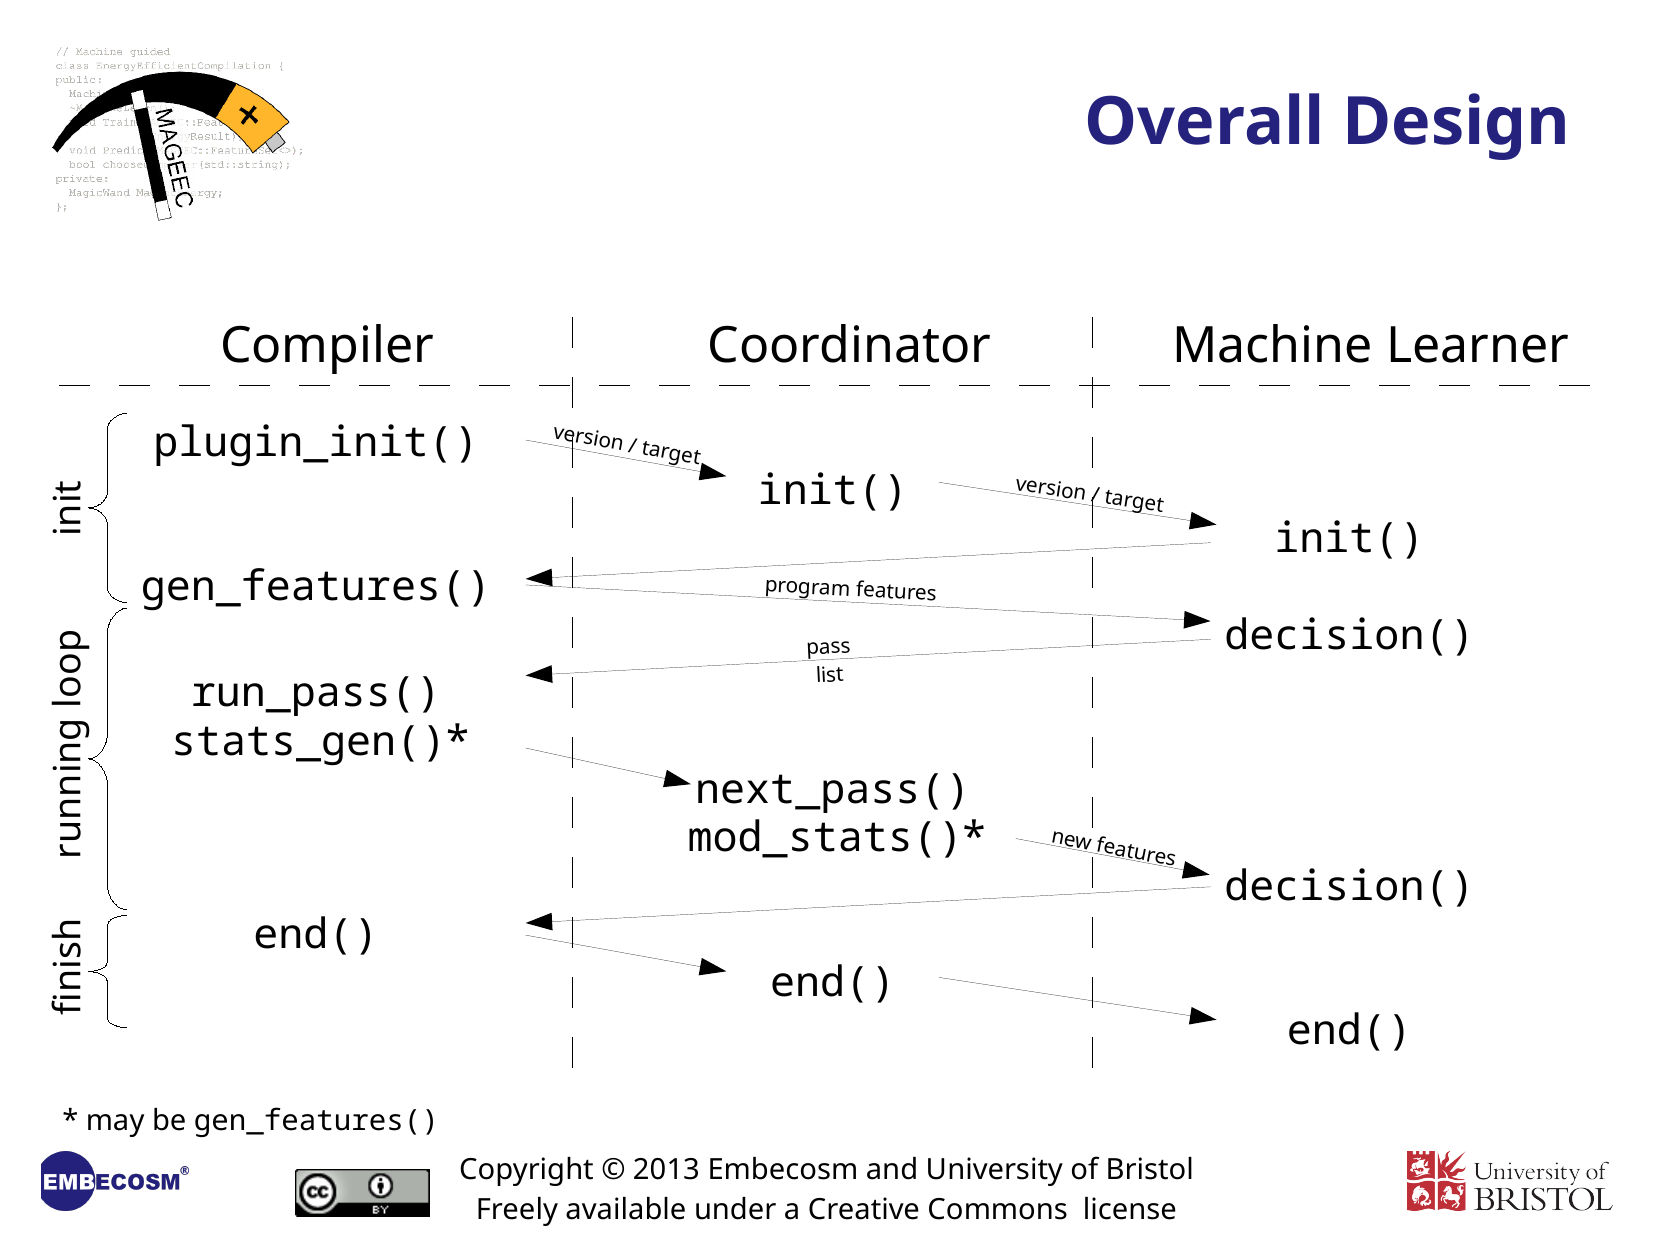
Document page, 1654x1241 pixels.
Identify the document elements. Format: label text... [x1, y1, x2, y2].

text_box next_pass() [680, 751, 986, 799]
text_box Machine Learner [1157, 301, 1541, 383]
text_box init() [742, 452, 923, 516]
text_box * may be gen_features() [47, 1091, 437, 1155]
text_box version / target [998, 458, 1211, 534]
picture [41, 1151, 189, 1211]
text_box pass list [790, 620, 900, 671]
picture [1407, 1151, 1613, 1211]
text_box decision() [1209, 848, 1490, 911]
text_box mod_stats()* [672, 799, 993, 871]
text_box gen_features() [126, 548, 506, 612]
text_box decision() [1209, 597, 1490, 661]
text_box end() [755, 944, 911, 1008]
text_box run_pass() [176, 654, 456, 703]
text_box Compiler [205, 301, 427, 383]
text_box version / target [535, 406, 748, 489]
text_box finish [33, 911, 97, 1030]
text_box init [33, 468, 97, 552]
text_box program features [748, 561, 960, 618]
picture [52, 47, 302, 225]
text_box new features [1033, 811, 1247, 894]
picture [295, 1169, 430, 1217]
text_box init() [1259, 500, 1440, 564]
title Overall Design [326, 32, 1571, 205]
text_box running loop [33, 638, 97, 875]
text_box Coordinator [692, 301, 974, 383]
text_box end() [1272, 992, 1427, 1056]
text_box plugin_init() [138, 403, 494, 467]
text_box stats_gen()* [156, 703, 476, 774]
text_box end() [238, 896, 394, 960]
